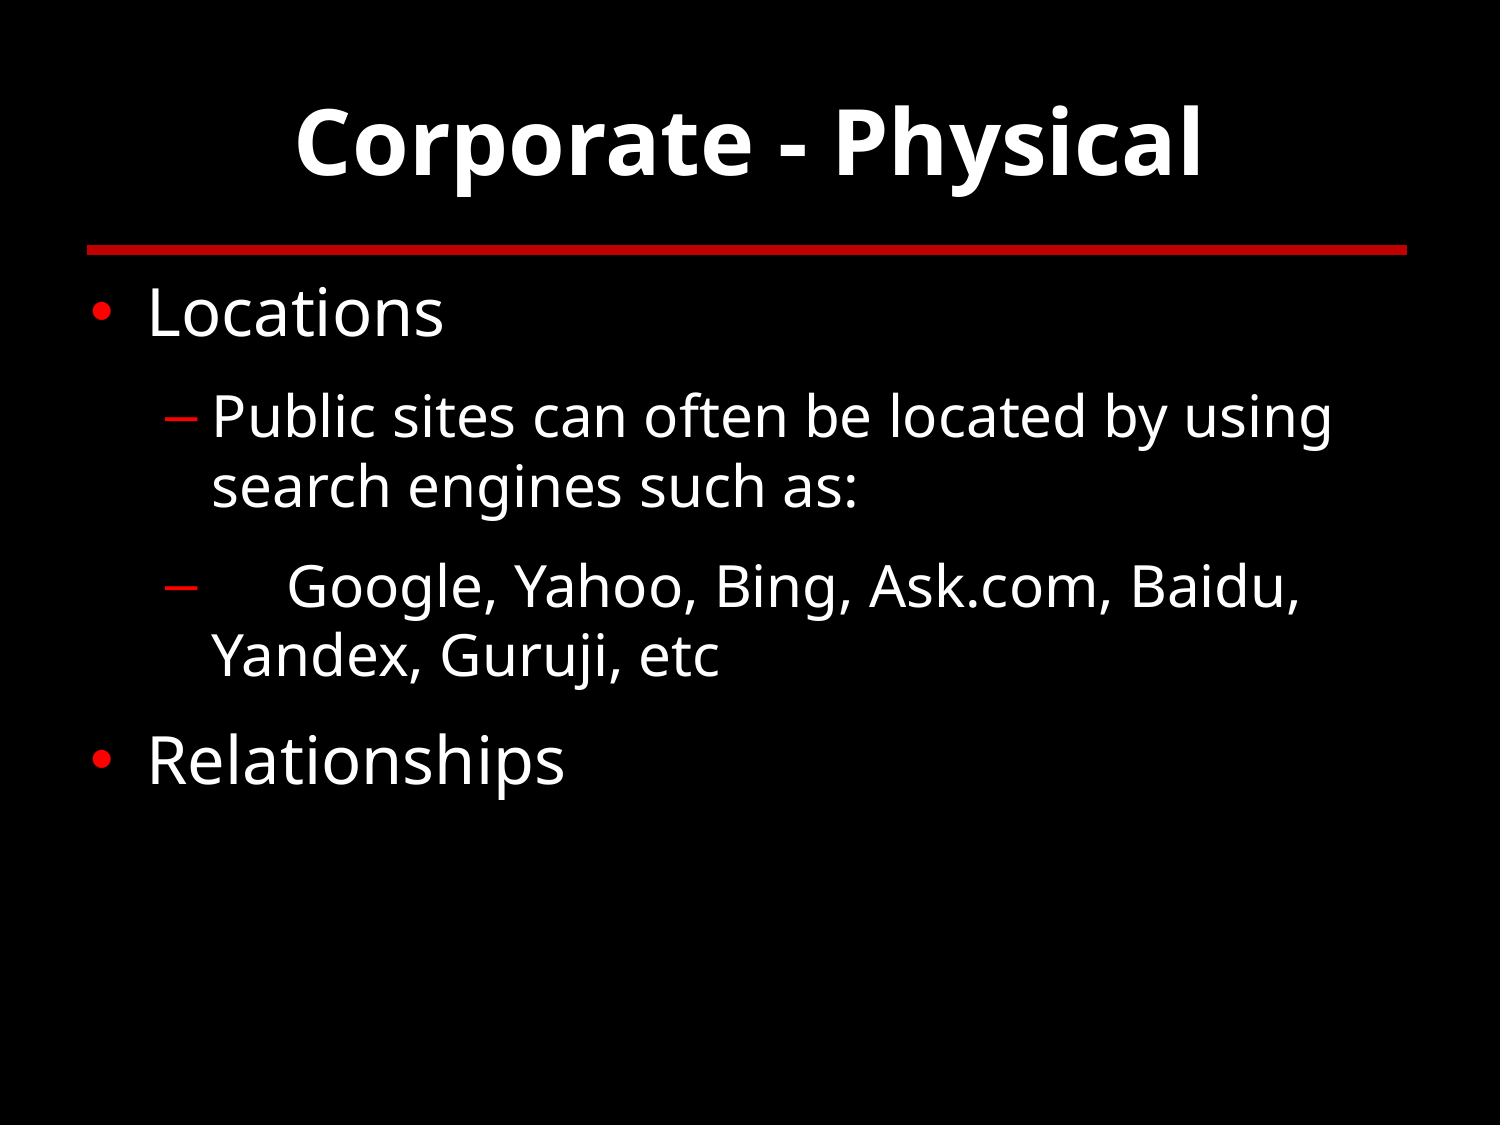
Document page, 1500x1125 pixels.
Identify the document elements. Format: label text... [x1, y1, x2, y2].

title Corporate - Physical [75, 45, 1425, 233]
list Locations Public sites can often be located by using search engines such as: Google, Yahoo, Bing, Ask.com, Baidu, Yandex, Guruji, etc Relationships [75, 262, 1425, 1005]
